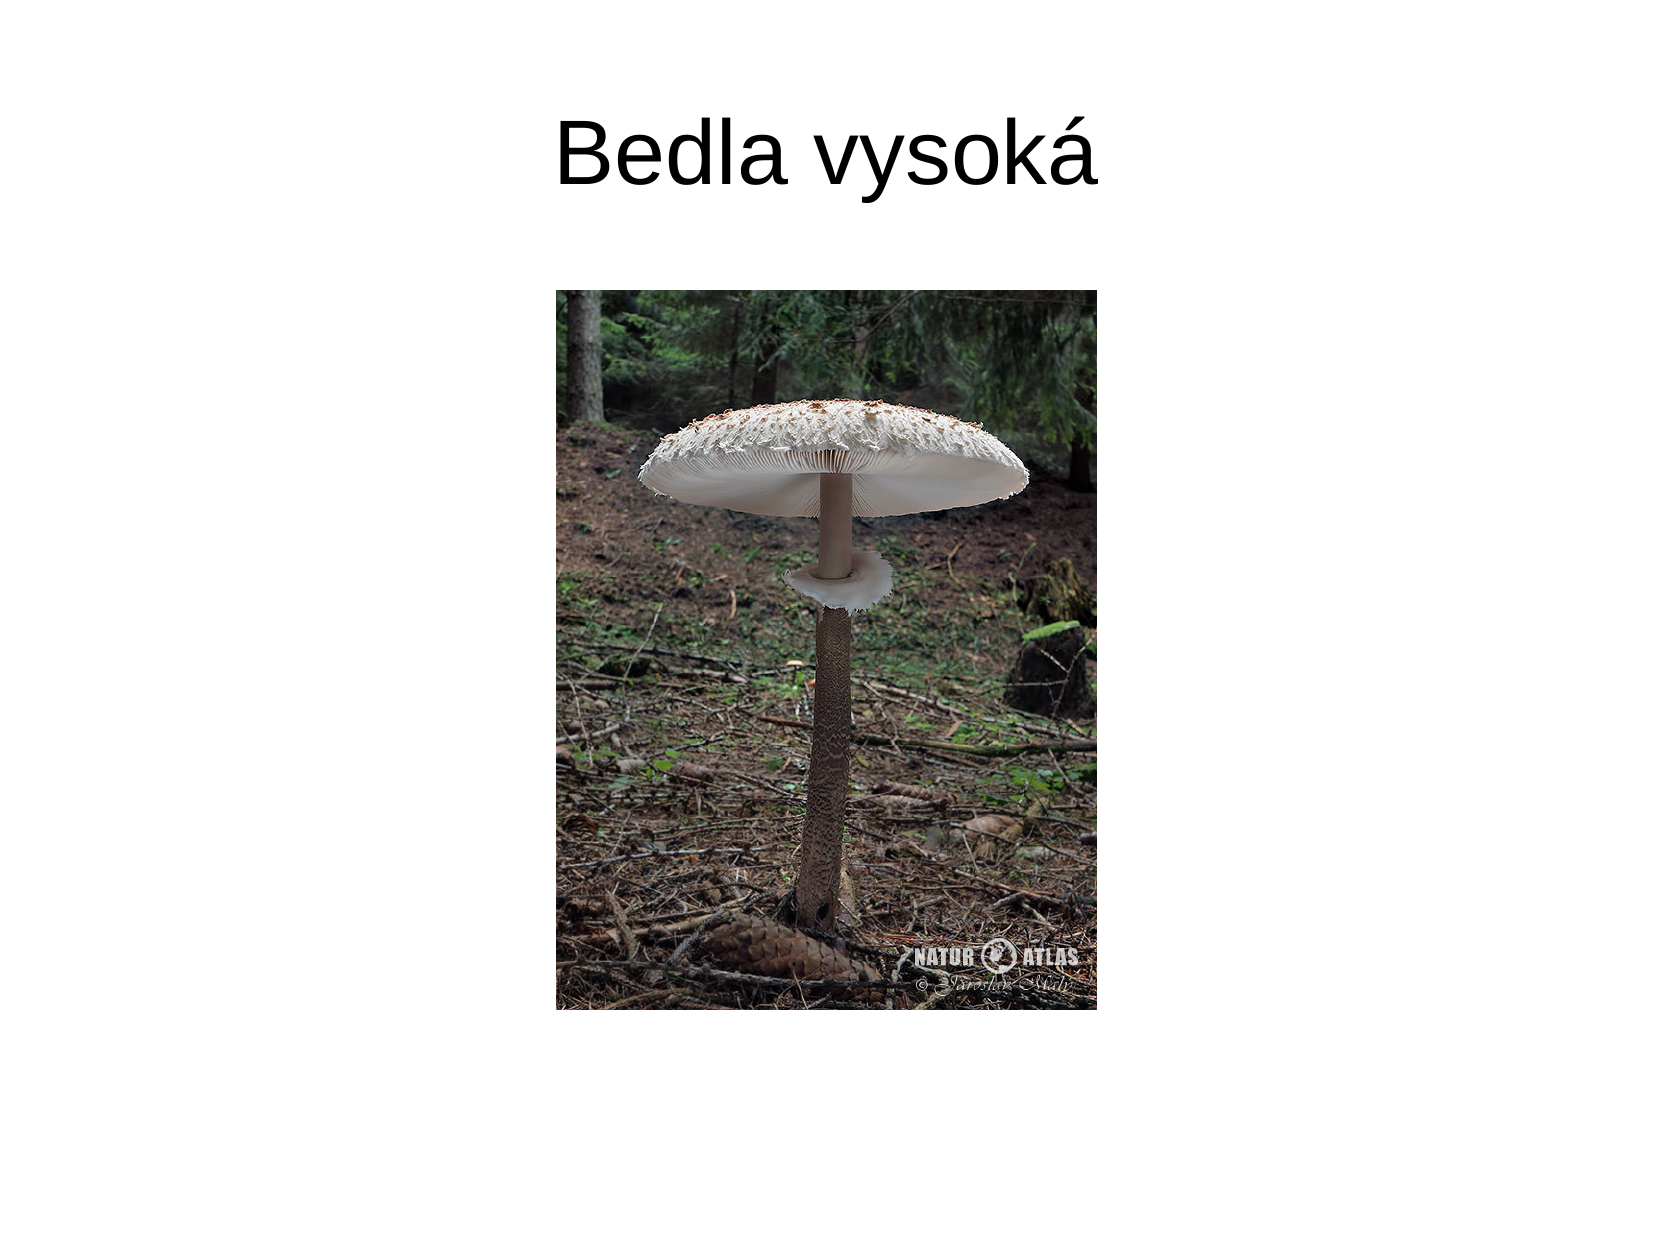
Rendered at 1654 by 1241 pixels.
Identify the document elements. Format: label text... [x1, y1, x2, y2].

picture [556, 290, 1097, 1010]
title Bedla vysoká [82, 49, 1571, 257]
